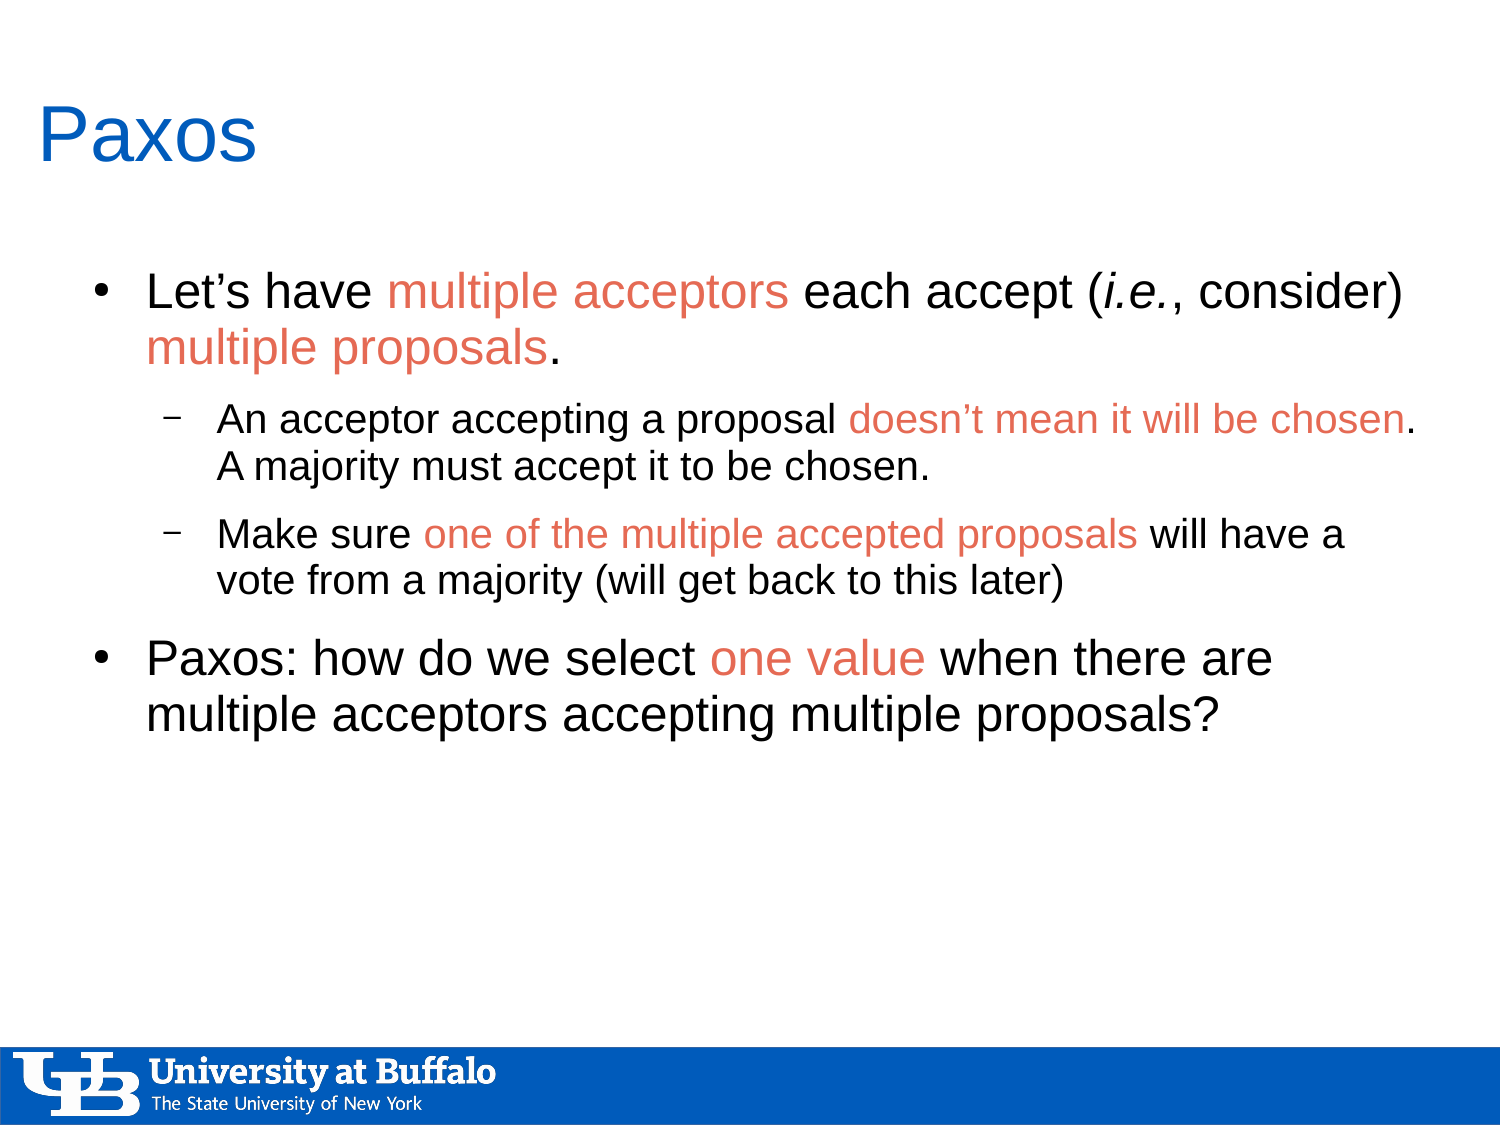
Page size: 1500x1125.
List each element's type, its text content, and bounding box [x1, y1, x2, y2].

list Let’s have multiple acceptors each accept (i.e., consider) multiple proposals. An acceptor accepting a proposal doesn’t mean it will be chosen. A majority must accept it to be chosen. Make sure one of the multiple accepted proposals will have a vote from a majority (will get back to this later) Paxos: how do we select one value when there are multiple acceptors accepting multiple proposals? [75, 263, 1425, 916]
picture [13, 1052, 496, 1116]
title Paxos [37, 40, 1388, 228]
